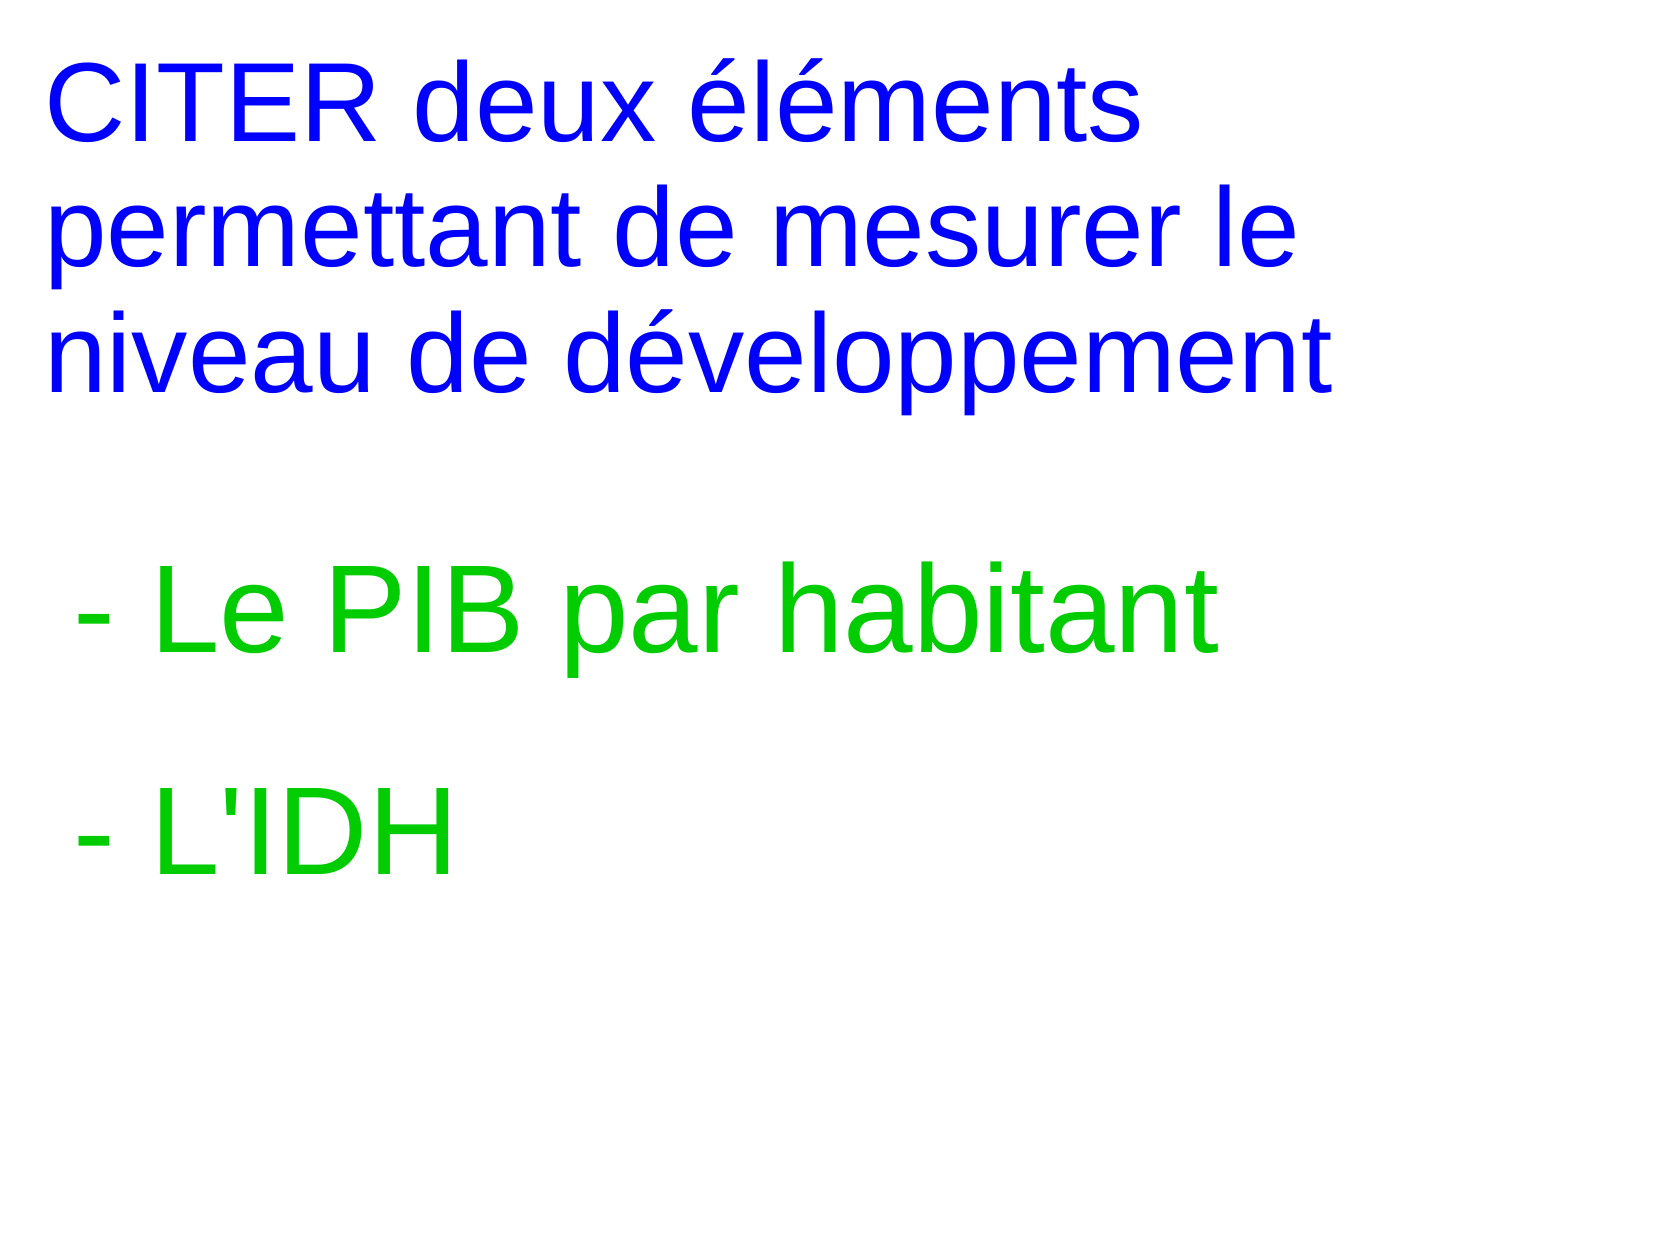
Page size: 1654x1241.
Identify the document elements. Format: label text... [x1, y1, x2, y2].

text_box CITER deux éléments permettant de mesurer le niveau de développement [29, 31, 1625, 424]
text_box - L'IDH [59, 753, 1595, 1004]
text_box - Le PIB par habitant [59, 531, 1595, 753]
